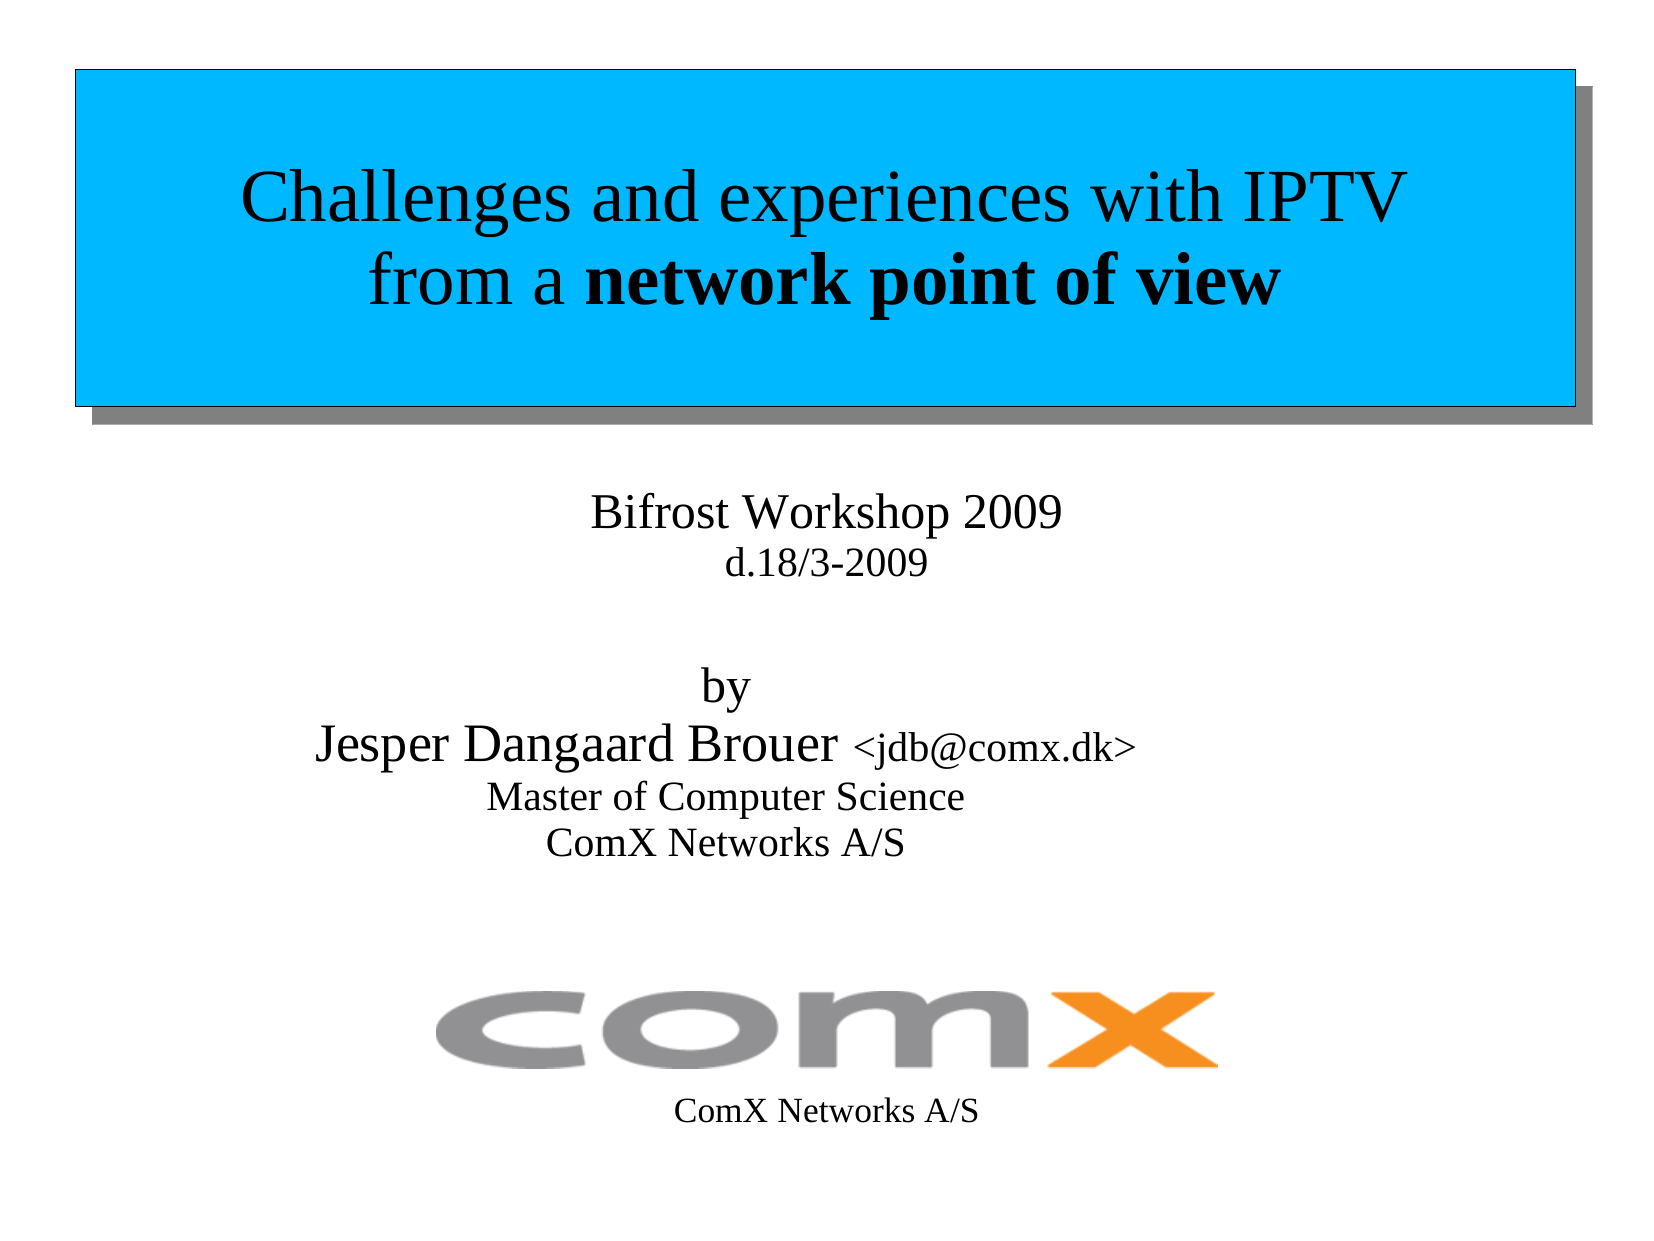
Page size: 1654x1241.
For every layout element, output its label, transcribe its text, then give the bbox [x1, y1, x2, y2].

text_box Challenges and experiences with IPTV from a network point of view [75, 69, 1576, 407]
picture [436, 991, 1218, 1069]
text_box ComX Networks A/S [597, 1075, 1057, 1182]
text_box Bifrost Workshop 2009 d.18/3-2009 [466, 468, 1188, 612]
text_box by Jesper Dangaard Brouer <jdb@comx.dk> Master of Computer Science ComX Networks A/S [300, 642, 1367, 901]
